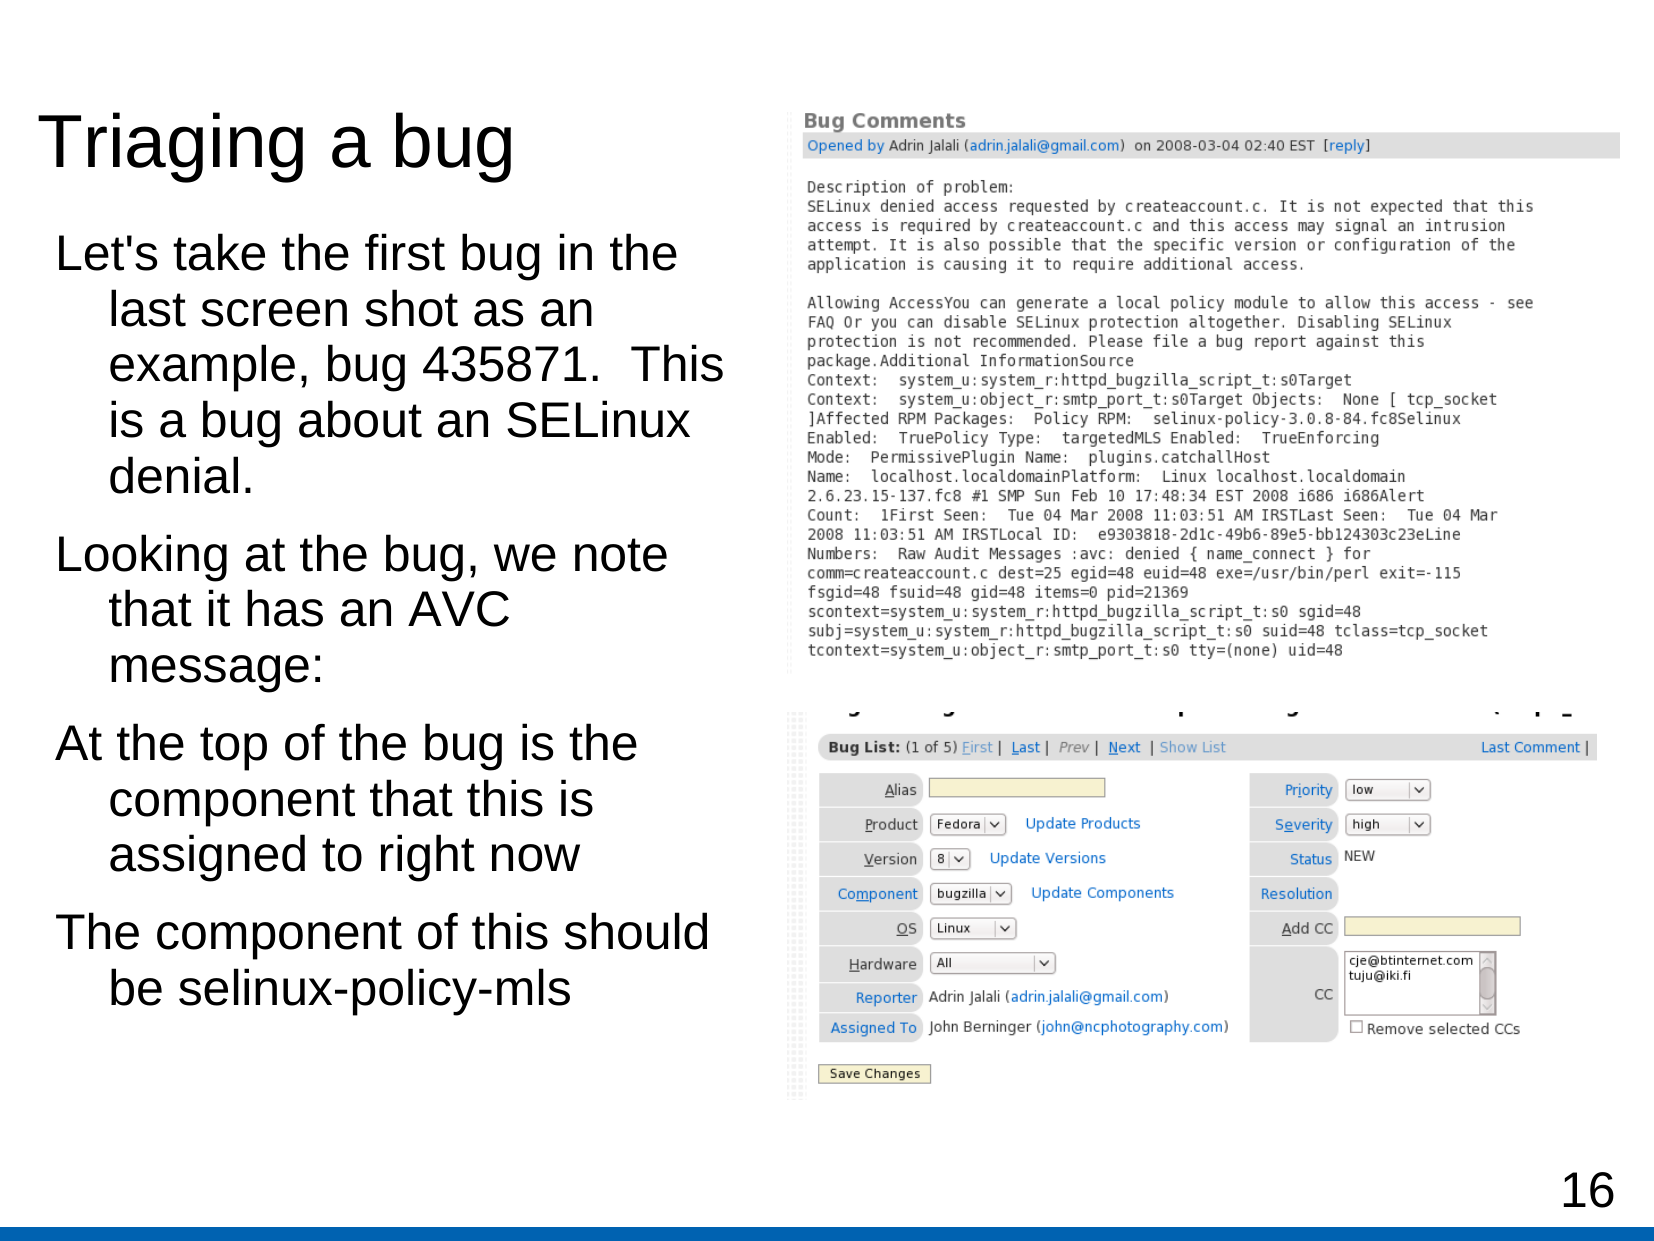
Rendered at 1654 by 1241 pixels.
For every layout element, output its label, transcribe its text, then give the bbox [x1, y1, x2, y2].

title Triaging a bug [37, 37, 554, 225]
list Let's take the first bug in the last screen shot as an example, bug 435871. This is a bug about an SELinux denial. Looking at the bug, we note that it has an AVC message: At the top of the bug is the component that this is assigned to right now The component of this should be selinux-policy-mls [37, 225, 727, 1160]
picture [787, 712, 1597, 1100]
text_box <number> [1387, 1162, 1616, 1225]
picture [787, 112, 1620, 676]
